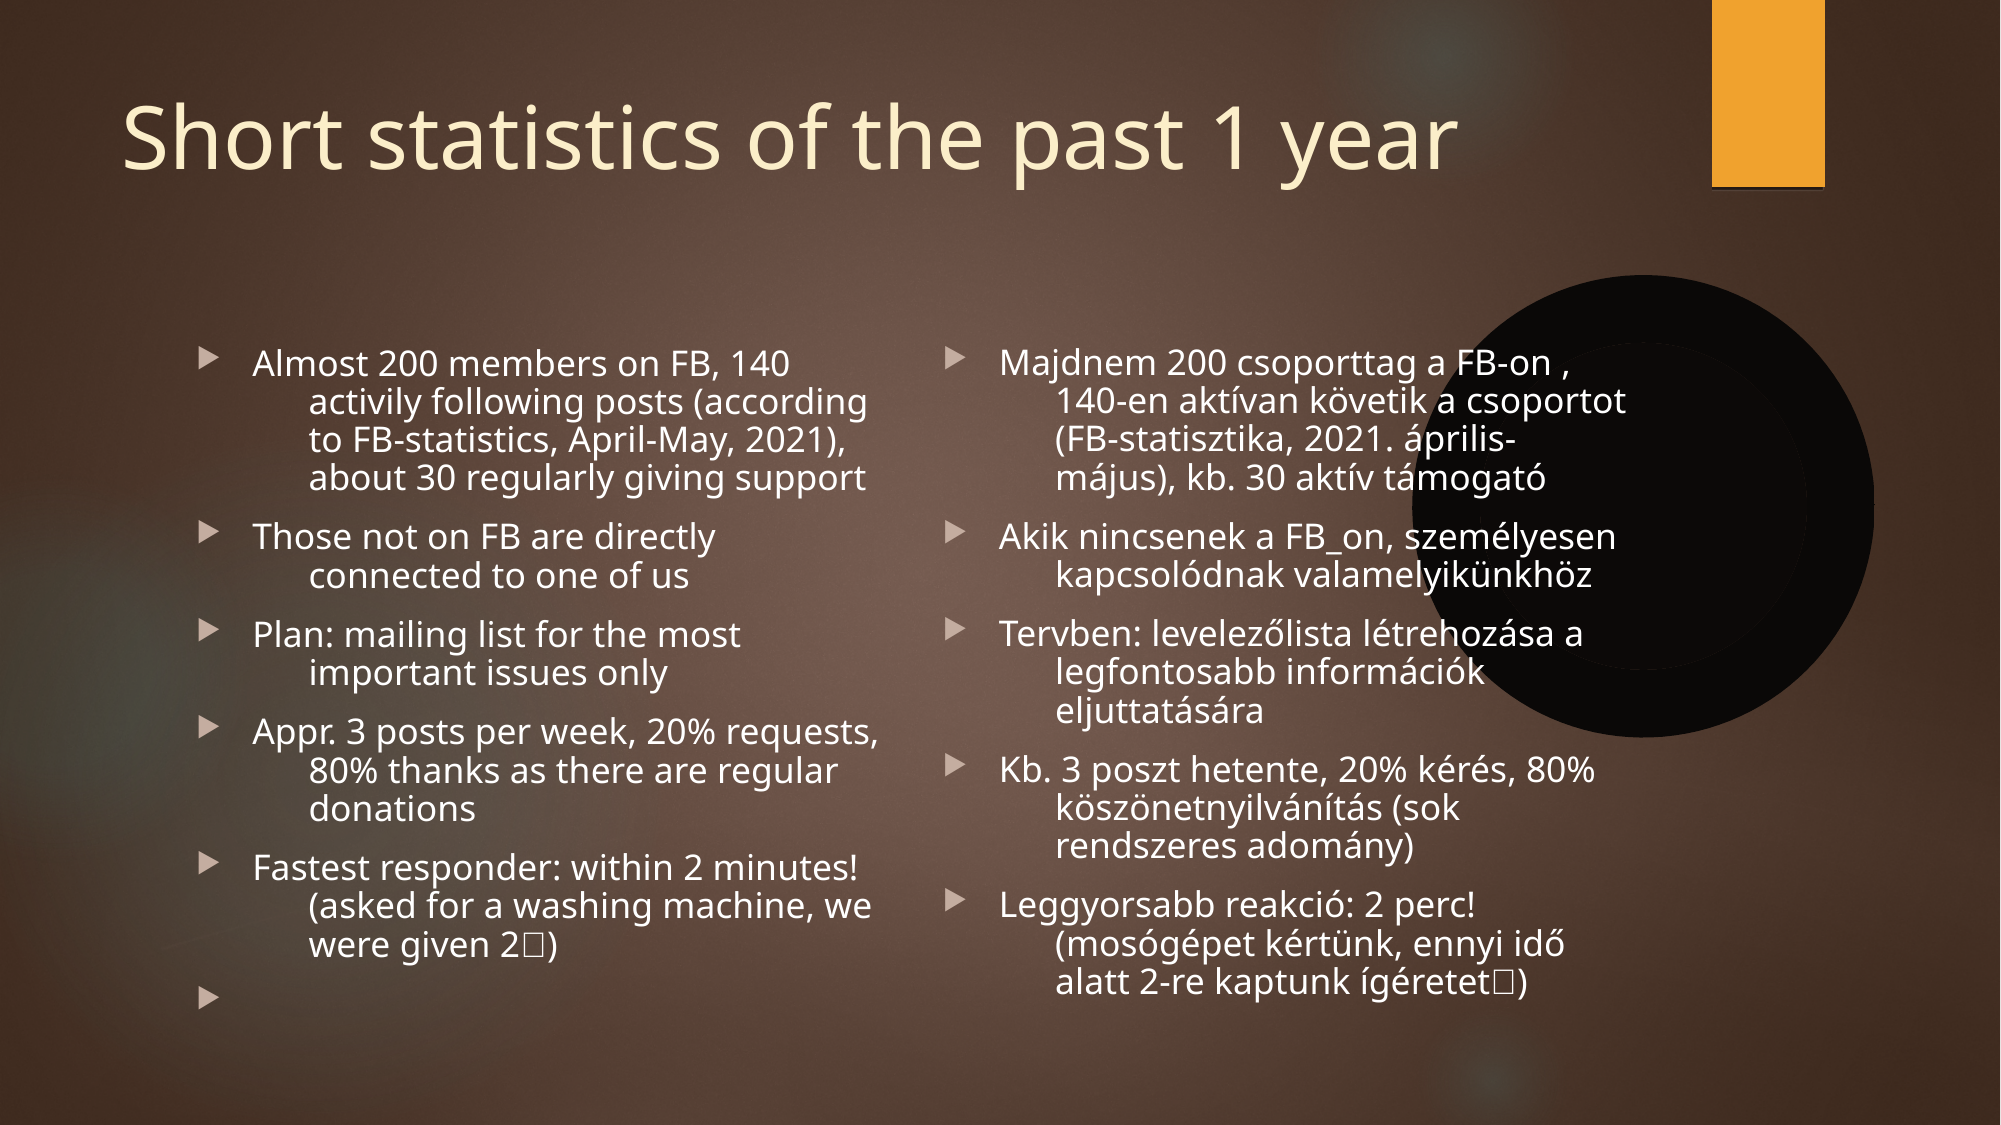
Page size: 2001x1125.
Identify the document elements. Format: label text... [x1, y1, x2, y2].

list Almost 200 members on FB, 140 activily following posts (according to FB-statistics, April-May, 2021), about 30 regularly giving support Those not on FB are directly connected to one of us Plan: mailing list for the most important issues only Appr. 3 posts per week, 20% requests, 80% thanks as there are regular donations Fastest responder: within 2 minutes! (asked for a washing machine, we were given 2) [181, 338, 903, 1027]
title Short statistics of the past 1 year [106, 74, 1649, 305]
list Majdnem 200 csoporttag a FB-on , 140-en aktívan követik a csoportot (FB-statisztika, 2021. április-május), kb. 30 aktív támogató Akik nincsenek a FB_on, személyesen kapcsolódnak valamelyikünkhöz Tervben: levelezőlista létrehozása a legfontosabb információk eljuttatására Kb. 3 poszt hetente, 20% kérés, 80% köszönetnyilvánítás (sok rendszeres adomány) Leggyorsabb reakció: 2 perc! (mosógépet kértünk, ennyi idő alatt 2-re kaptunk ígéretet) [927, 337, 1649, 1027]
